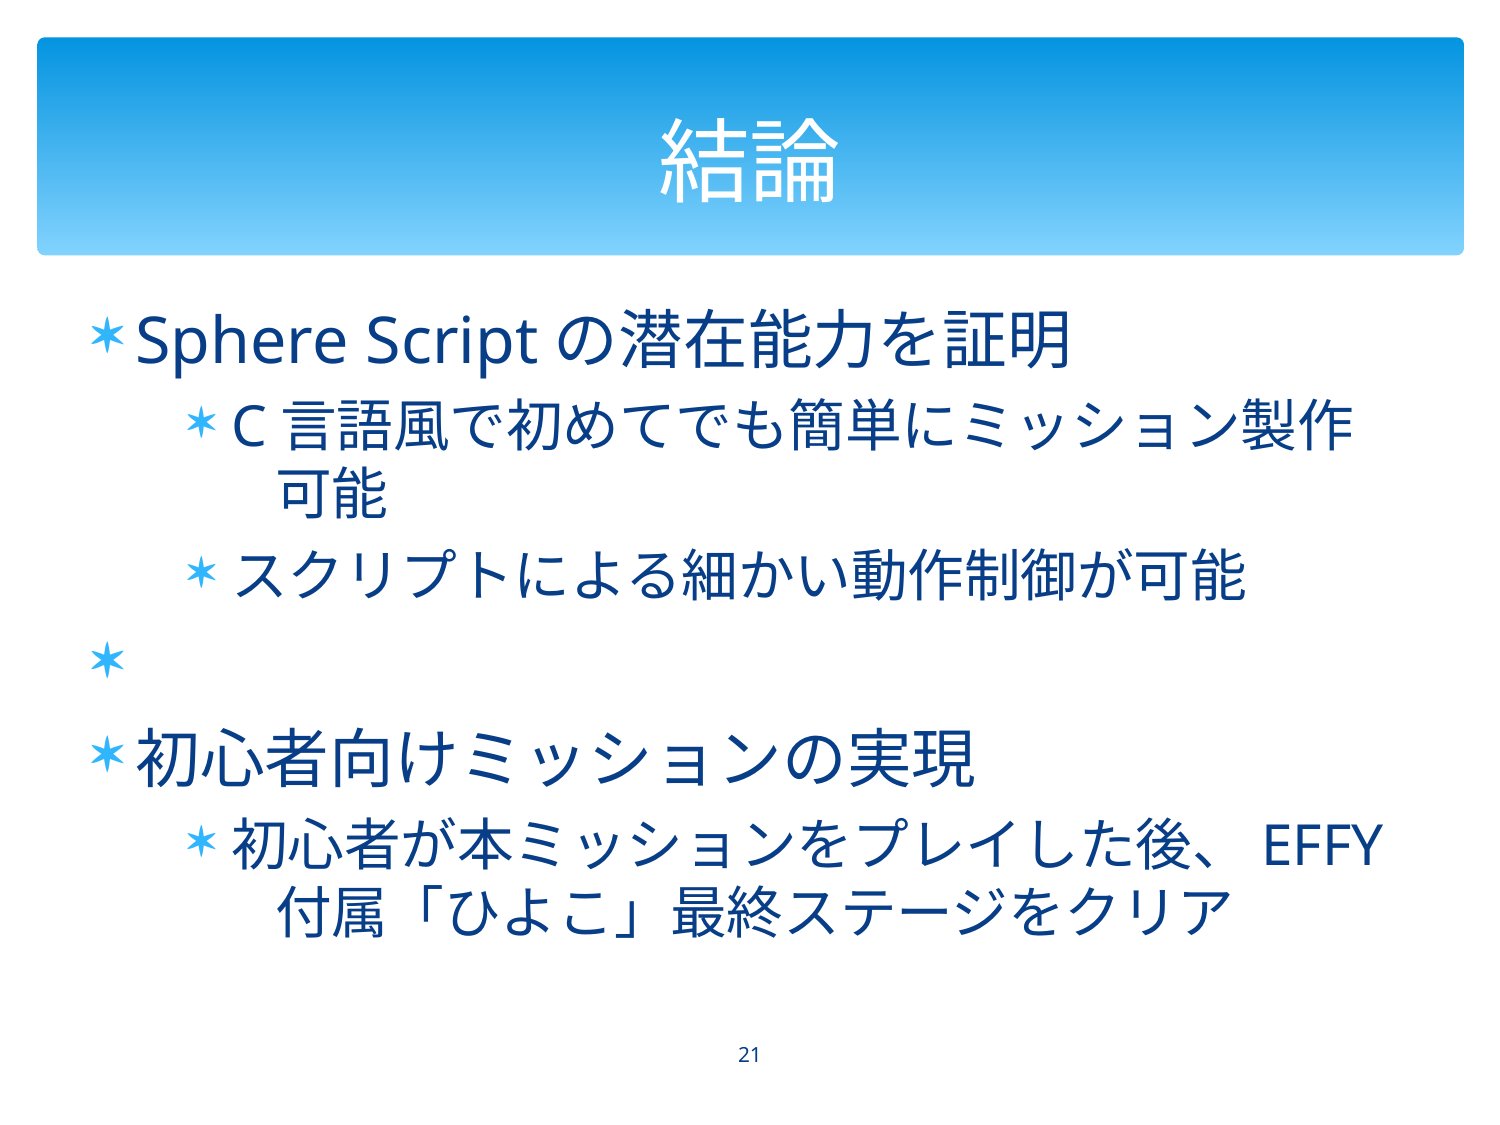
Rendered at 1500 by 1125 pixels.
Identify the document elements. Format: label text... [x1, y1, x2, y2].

list Sphere Scriptの潜在能力を証明 C言語風で初めてでも簡単にミッション製作可能 スクリプトによる細かい動作制御が可能 初心者向けミッションの実現 初心者が本ミッションをプレイした後、EFFY付属「ひよこ」最終ステージをクリア [76, 290, 1424, 1006]
text_box [654, 1025, 846, 1086]
title 結論 [75, 55, 1426, 262]
